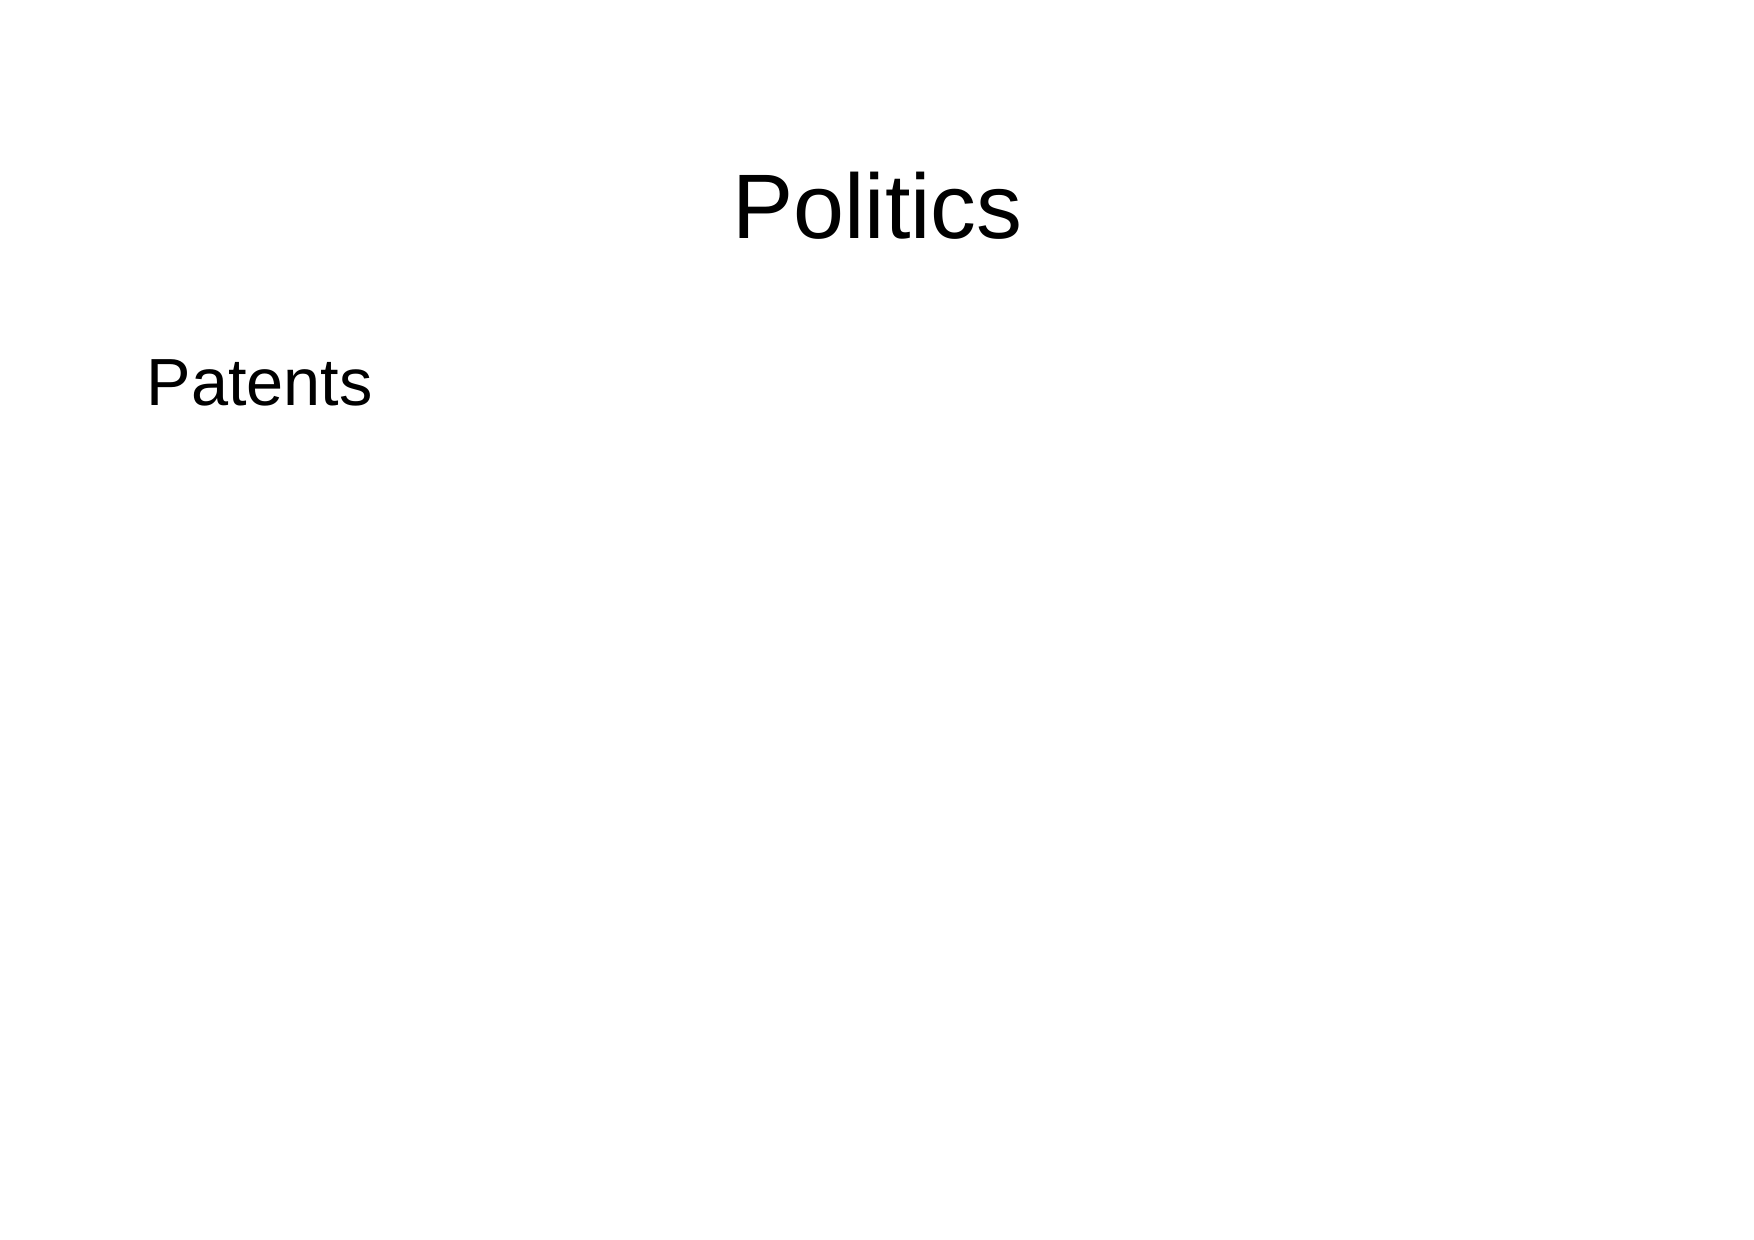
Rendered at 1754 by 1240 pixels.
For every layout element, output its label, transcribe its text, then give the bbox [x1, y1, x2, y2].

list Patents [128, 344, 1627, 1126]
title Politics [128, 102, 1627, 310]
